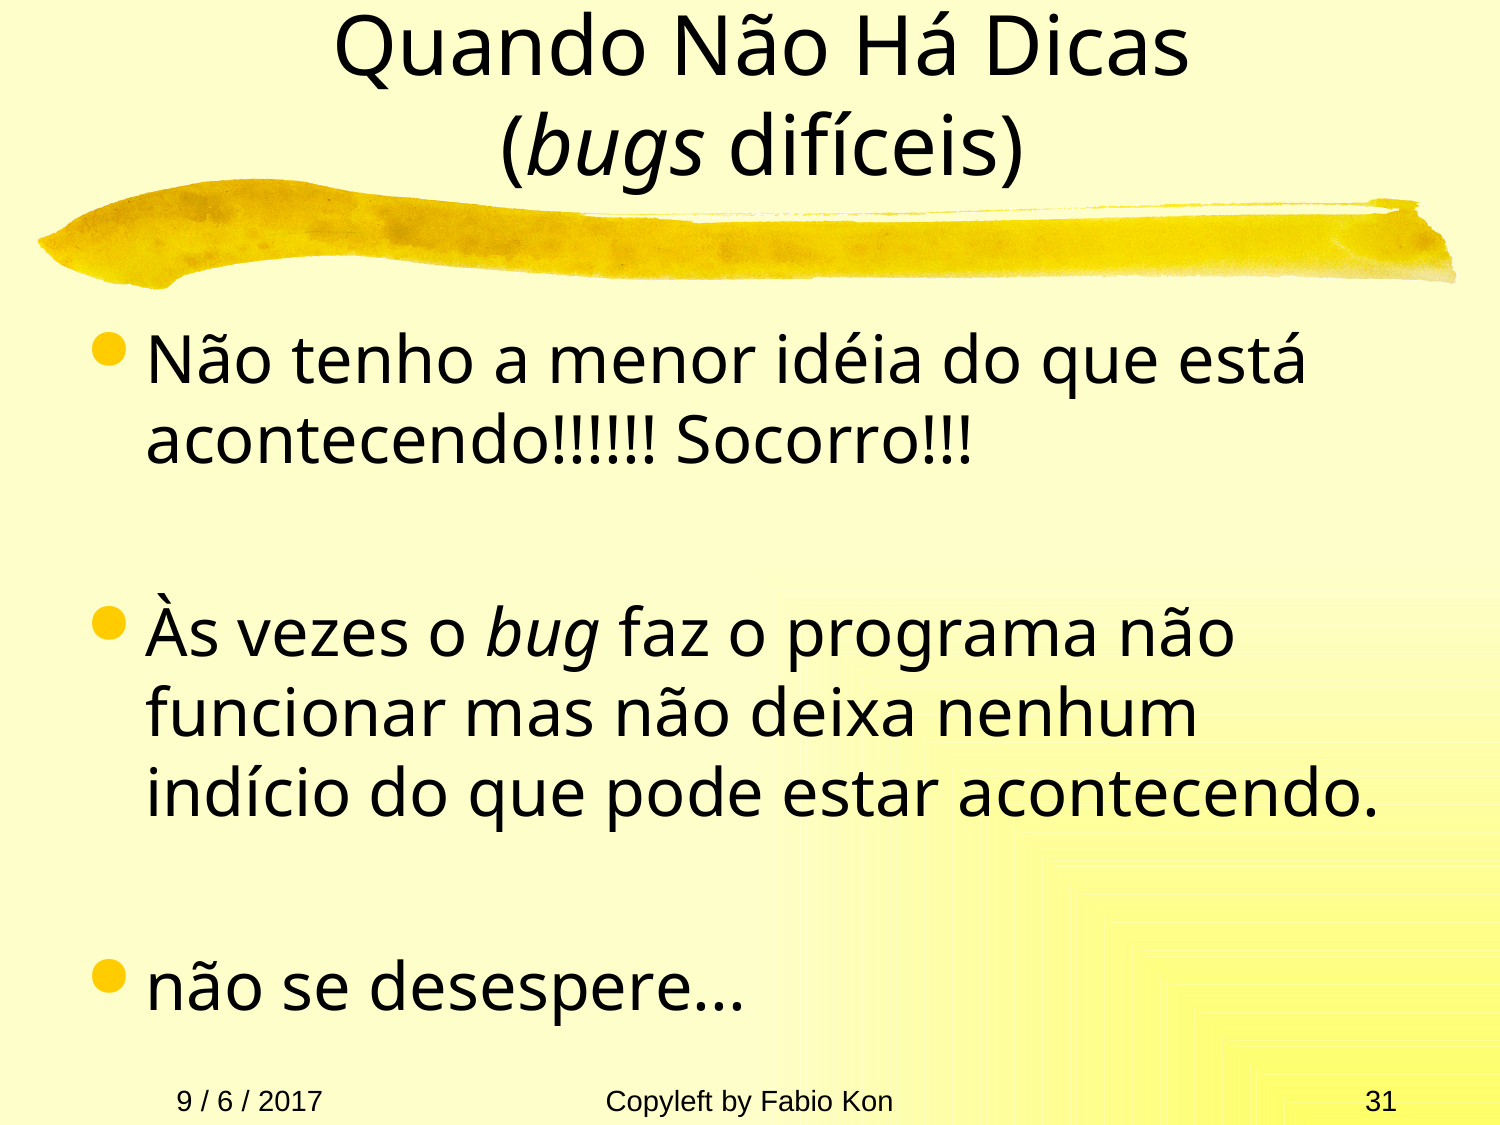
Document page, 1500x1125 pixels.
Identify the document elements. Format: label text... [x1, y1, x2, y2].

list Não tenho a menor idéia do que está acontecendo!!!!!! Socorro!!! Às vezes o bug faz o programa não funcionar mas não deixa nenhum indício do que pode estar acontecendo. não se desespere... [74, 309, 1417, 1038]
picture [24, 174, 1463, 297]
title Quando Não Há Dicas (bugs difíceis) [125, 0, 1401, 200]
